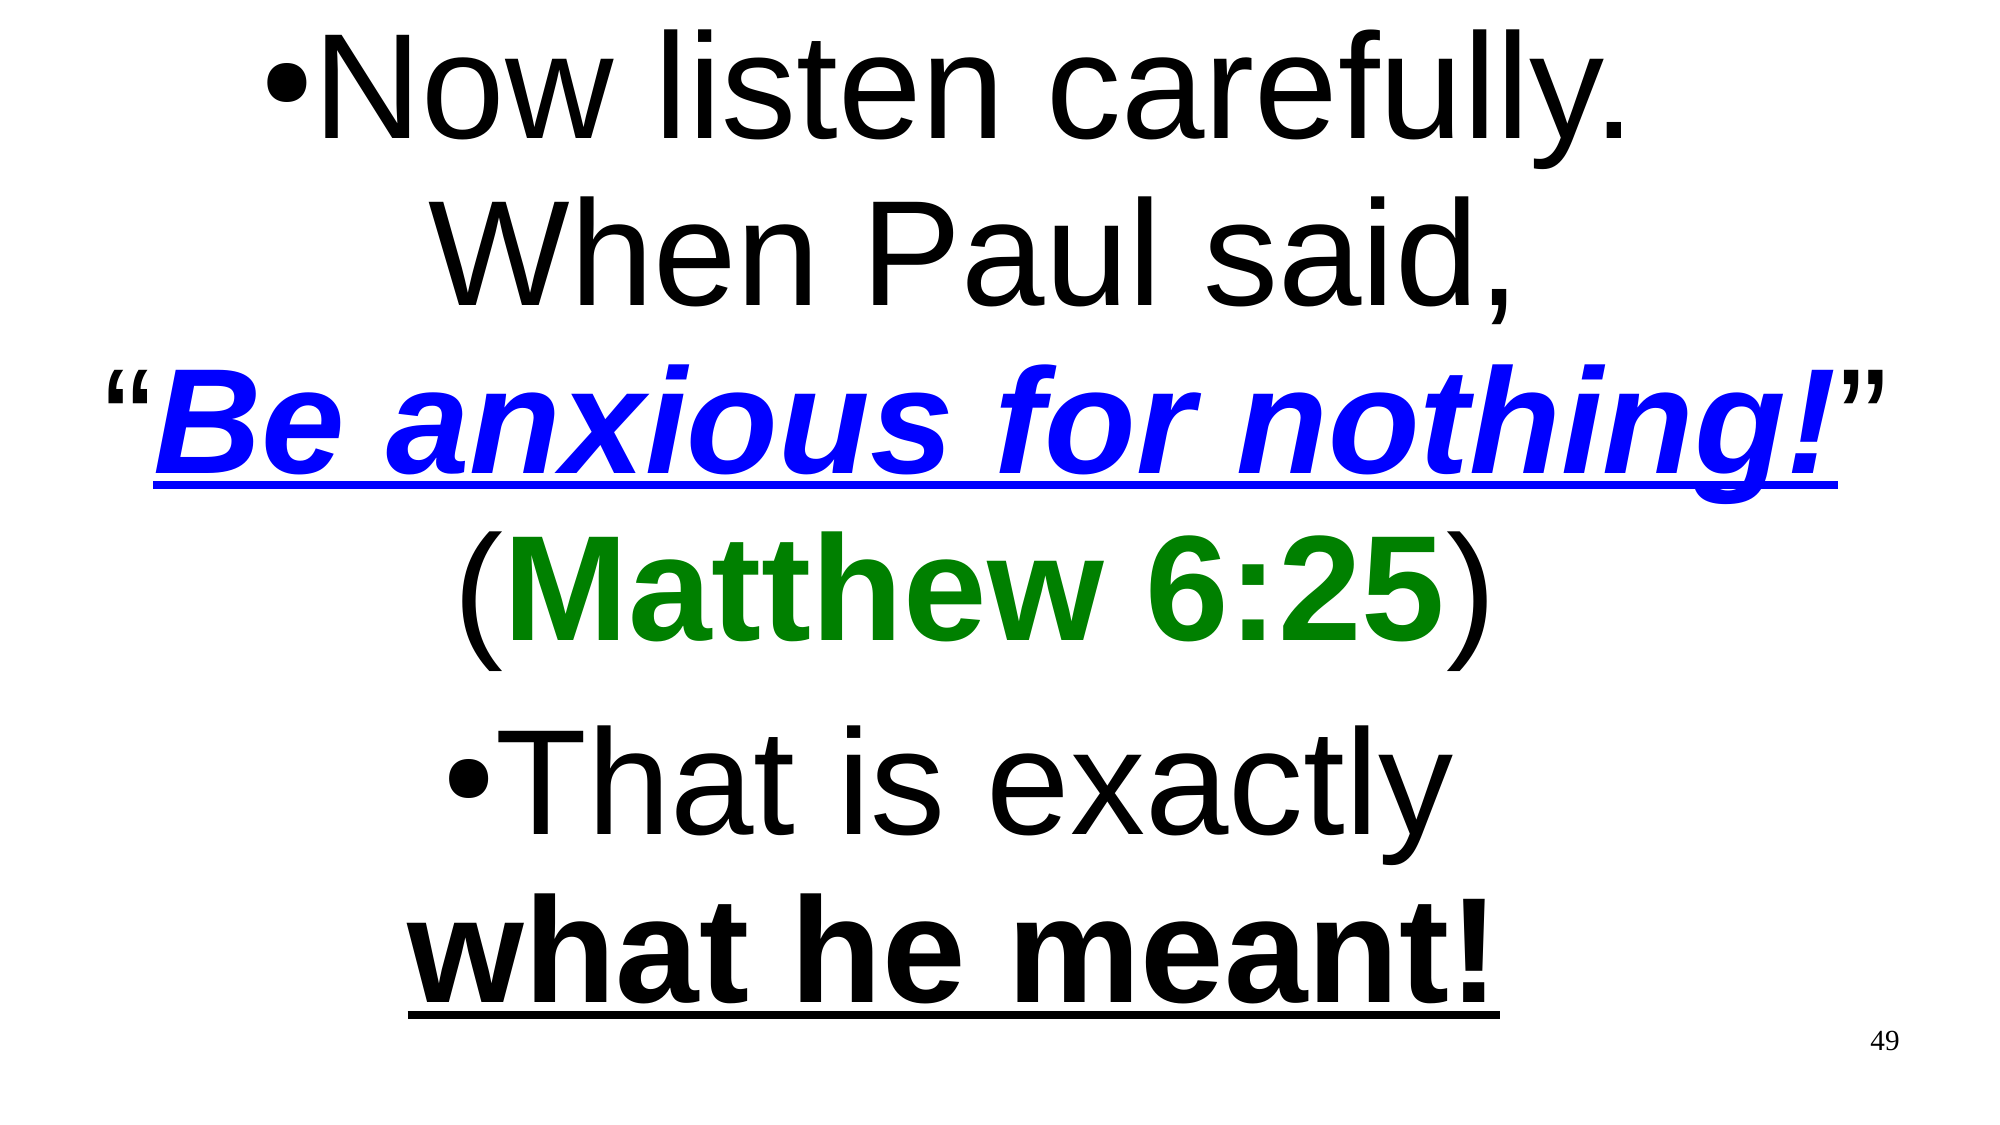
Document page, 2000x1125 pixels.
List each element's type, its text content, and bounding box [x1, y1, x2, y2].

list Now listen carefully. When Paul said, “Be anxious for nothing!” (Matthew 6:25) That is exactly what he meant! [0, 2, 1959, 1125]
